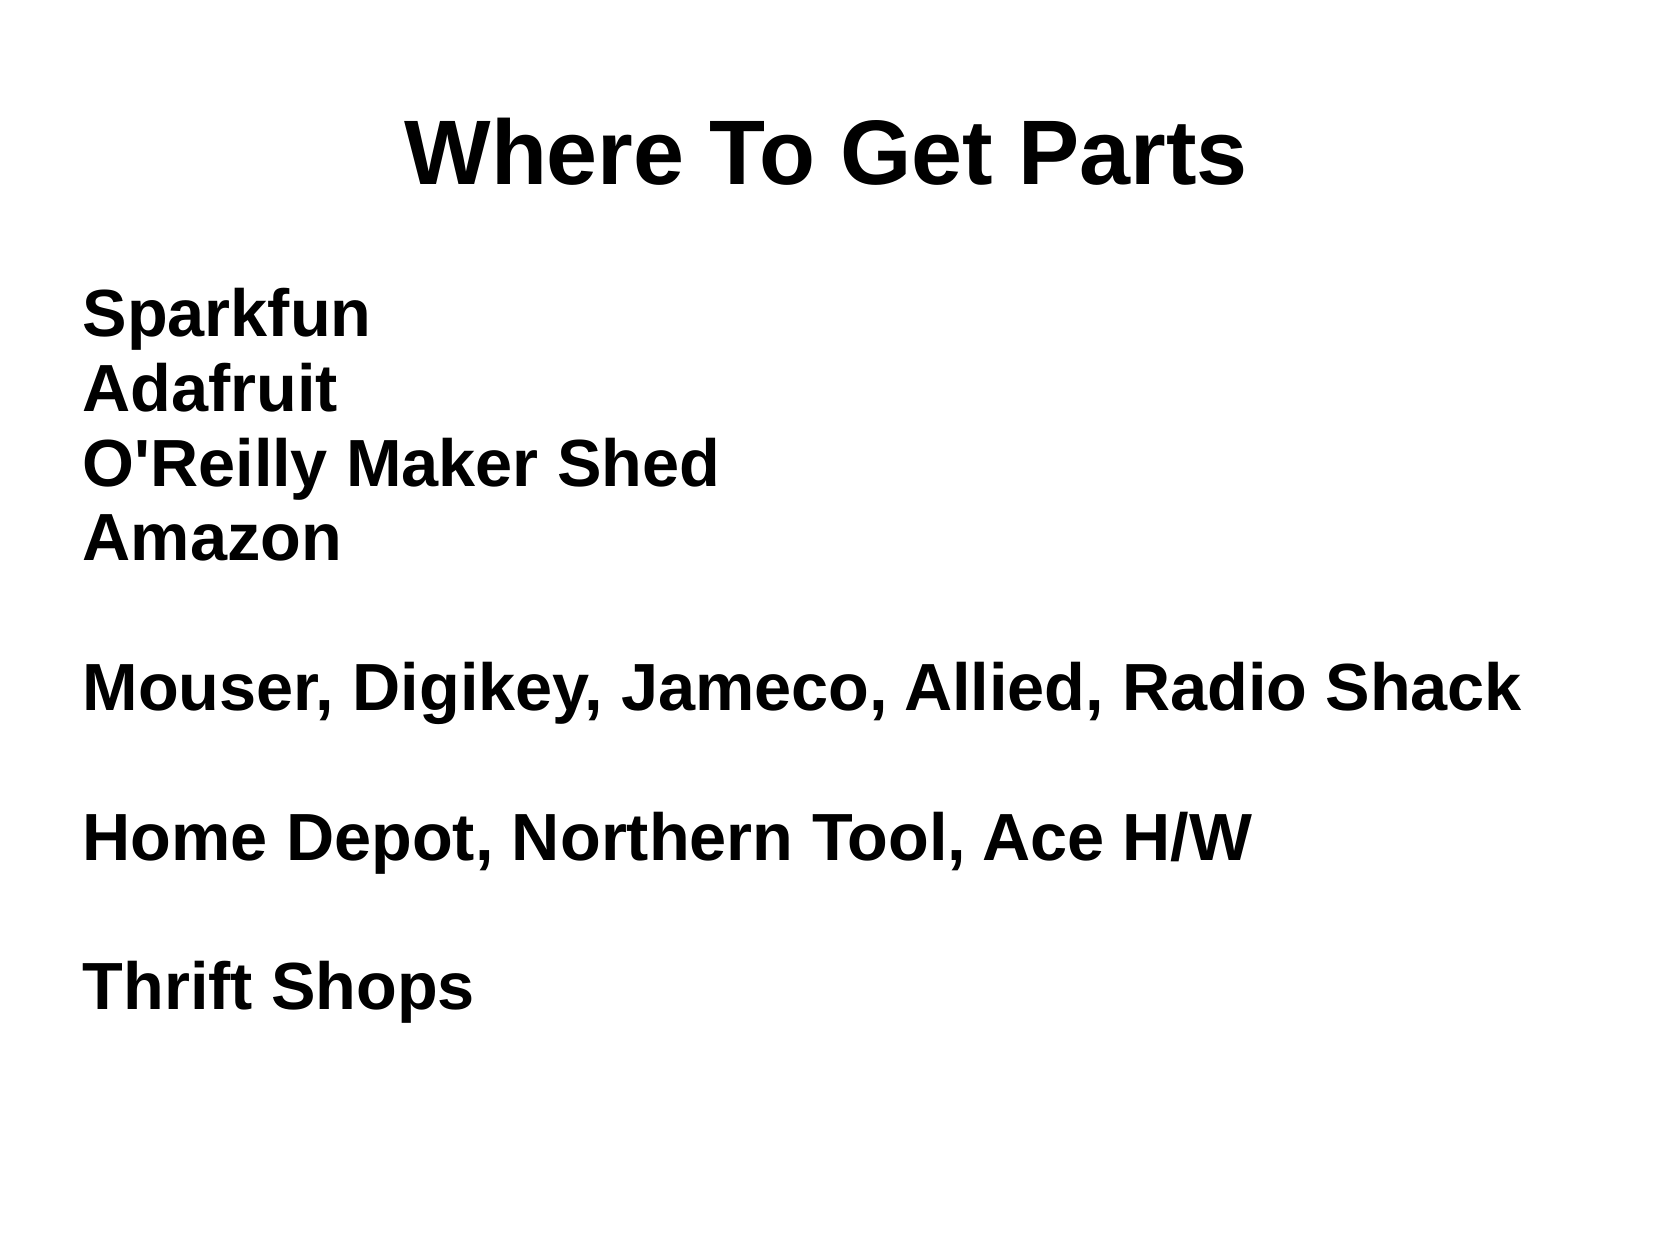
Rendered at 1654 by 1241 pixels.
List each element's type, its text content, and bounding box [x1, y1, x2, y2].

title Where To Get Parts [82, 49, 1571, 257]
subtitle Sparkfun Adafruit O'Reilly Maker Shed Amazon Mouser, Digikey, Jameco, Allied, Radio Shack Home Depot, Northern Tool, Ace H/W Thrift Shops [82, 276, 1571, 1024]
